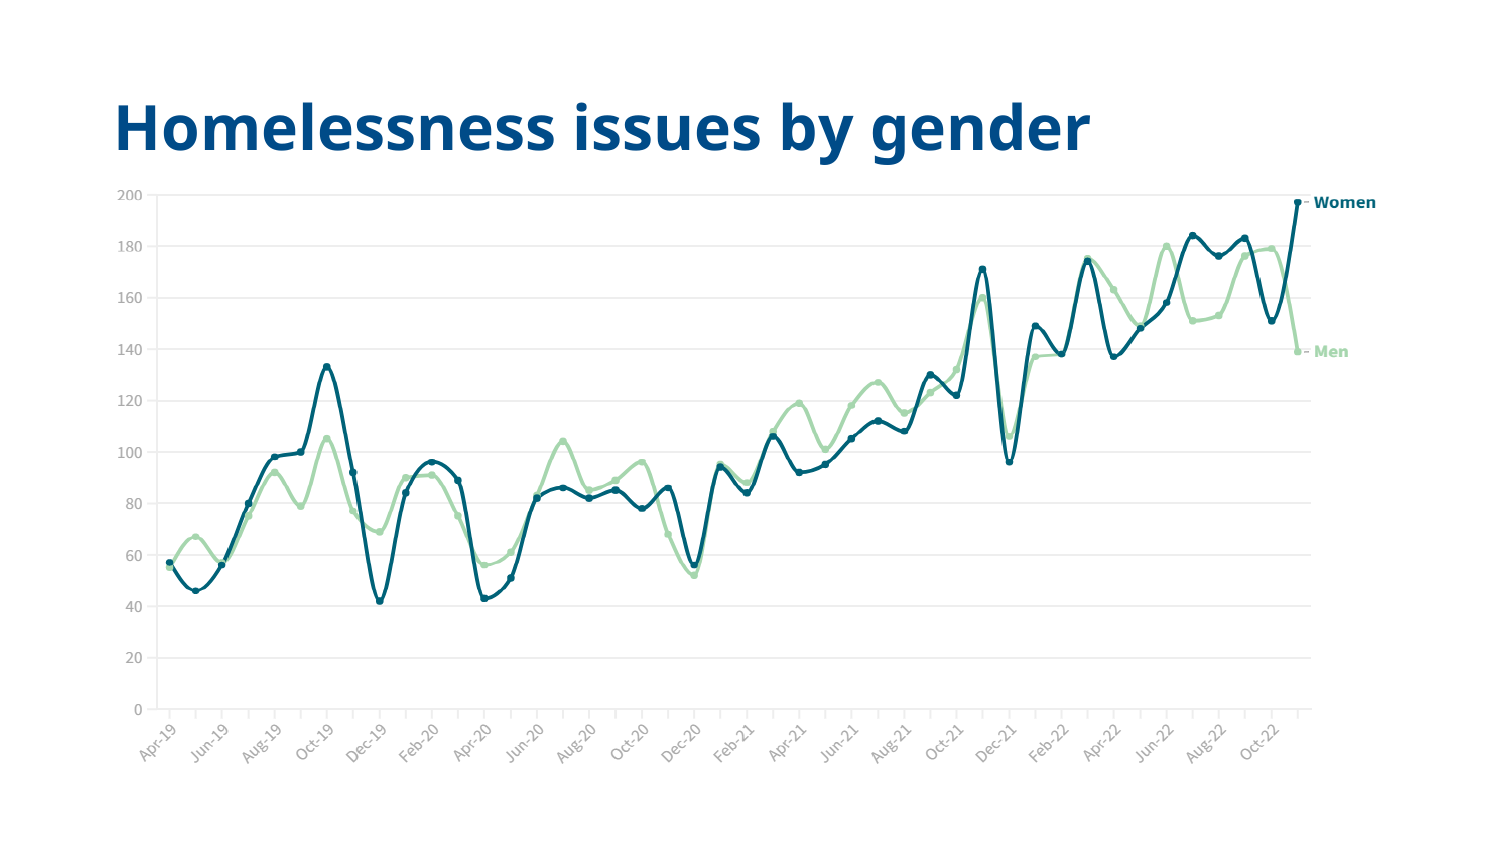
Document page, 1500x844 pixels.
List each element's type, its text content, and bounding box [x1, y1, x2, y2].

picture [98, 172, 1396, 765]
title Homelessness issues by gender [98, 72, 1396, 172]
